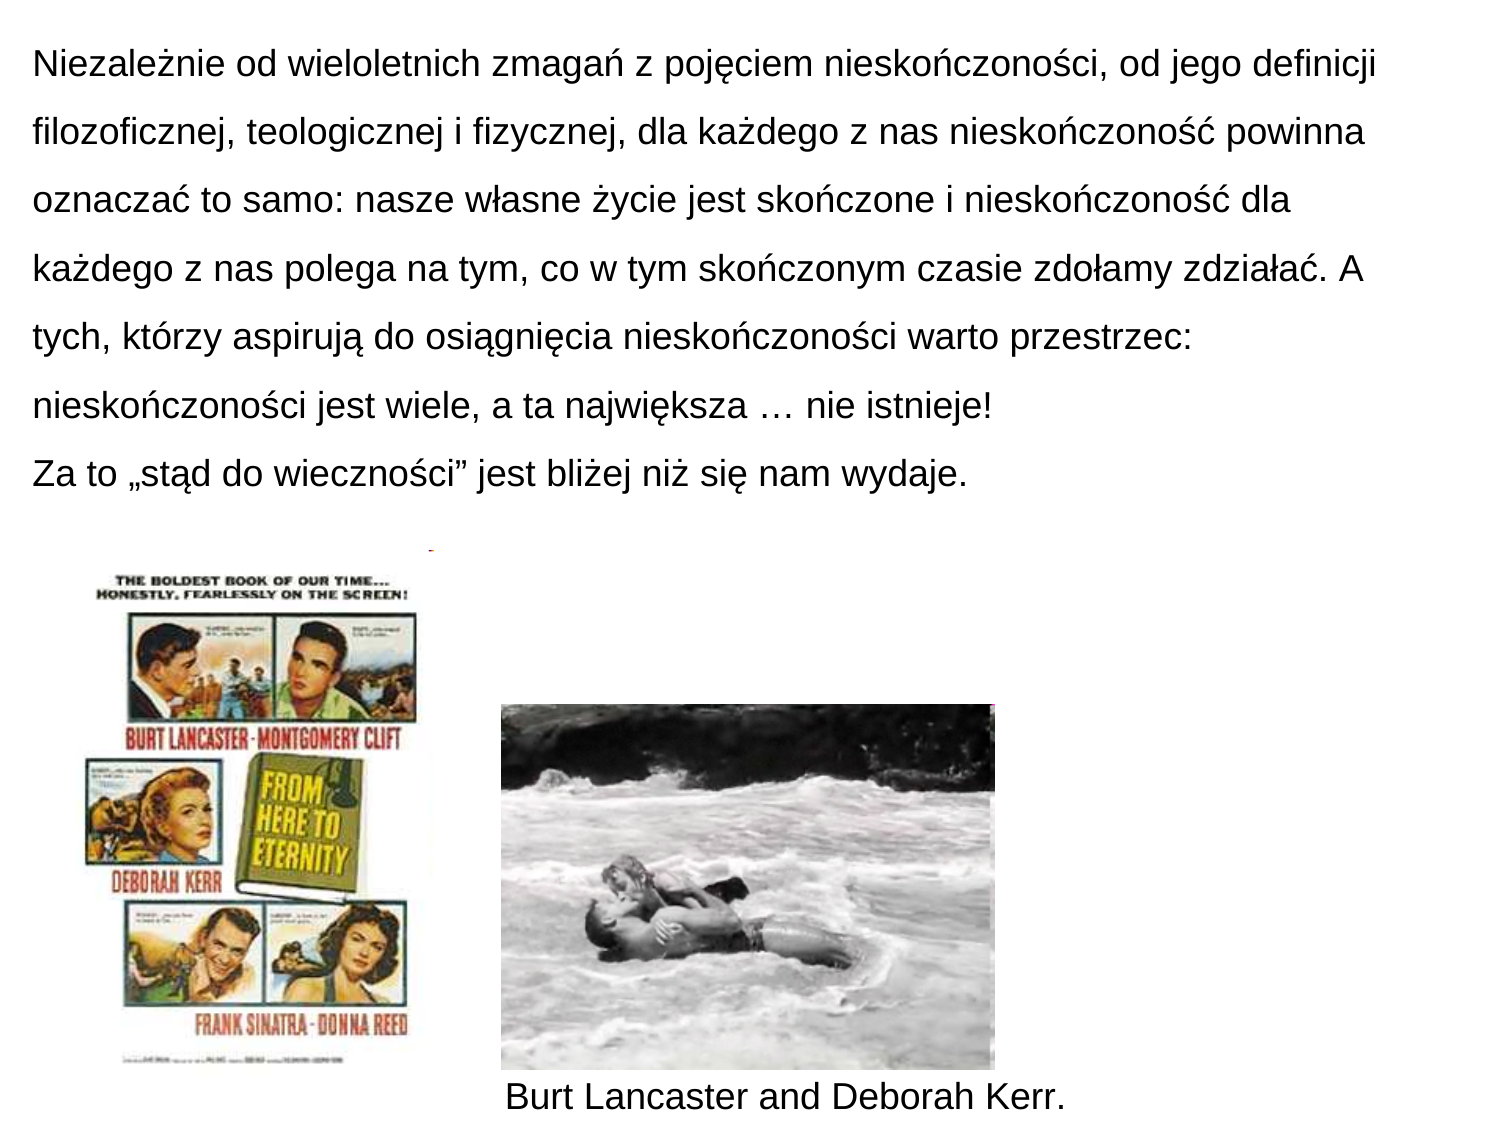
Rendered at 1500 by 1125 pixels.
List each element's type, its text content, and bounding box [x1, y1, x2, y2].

text_box Burt Lancaster and Deborah Kerr. [490, 1064, 1092, 1125]
text_box Niezależnie od wieloletnich zmagań z pojęciem nieskończoności, od jego definicji filozoficznej, teologicznej i fizycznej, dla każdego z nas nieskończoność powinna oznaczać to samo: nasze własne życie jest skończone i nieskończoność dla każdego z nas polega na tym, co w tym skończonym czasie zdołamy zdziałać. A tych, którzy aspirują do osiągnięcia nieskończoności warto przestrzec: nieskończoności jest wiele, a ta największa … nie istnieje! Za to „stąd do wieczności” jest bliżej niż się nam wydaje. [17, 30, 1447, 502]
picture [76, 550, 434, 1095]
picture [501, 704, 995, 1064]
